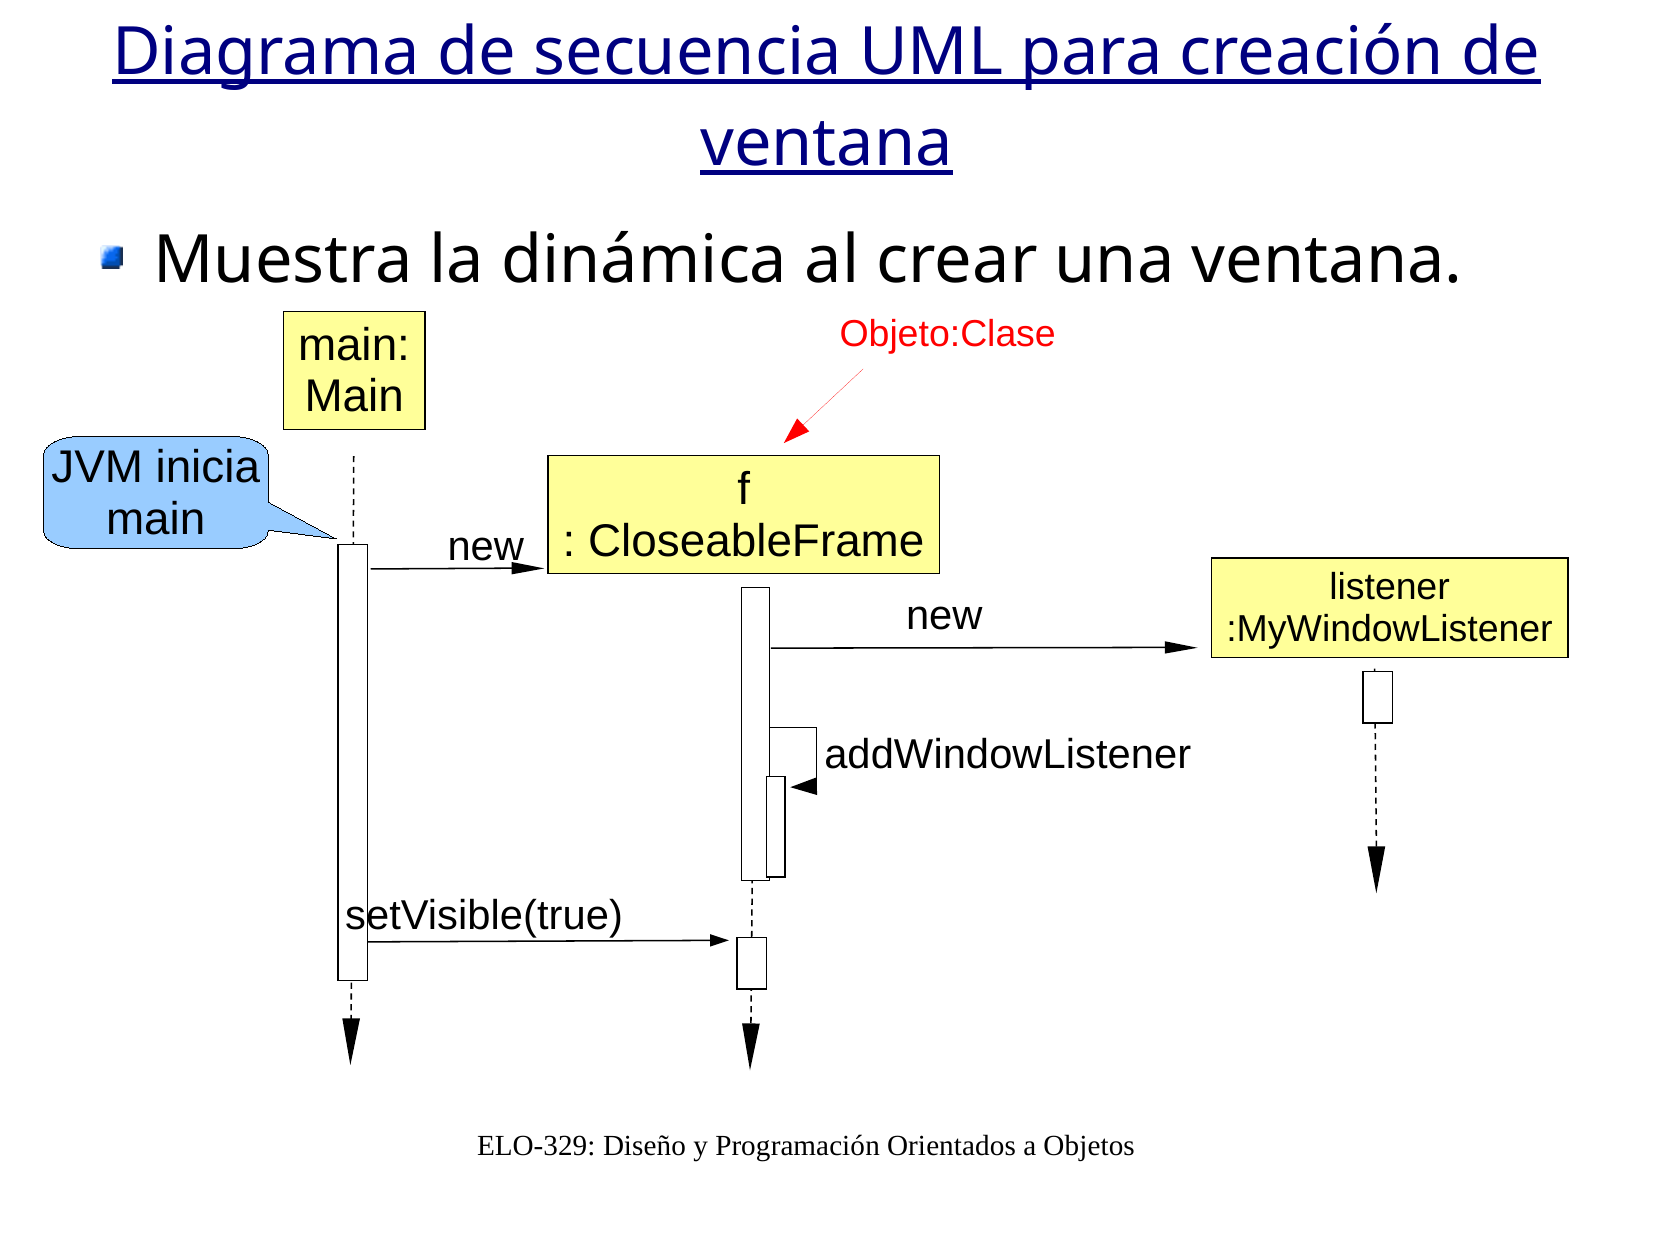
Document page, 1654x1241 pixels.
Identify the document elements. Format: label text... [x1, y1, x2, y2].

text_box setVisible(true) [330, 884, 639, 947]
text_box [338, 947, 368, 981]
text_box addWindowListener [809, 728, 816, 779]
text_box [736, 937, 767, 990]
text_box addWindowListener [809, 723, 1207, 786]
title Diagrama de secuencia UML para creación de ventana [82, 19, 1571, 168]
text_box main: Main [283, 311, 426, 430]
text_box [338, 544, 368, 884]
text_box [741, 587, 786, 881]
text_box listener :MyWindowListener [1211, 558, 1568, 658]
text_box [1362, 671, 1393, 724]
text_box Objeto:Clase [824, 304, 1117, 367]
text_box new [432, 515, 551, 578]
text_box f : CloseableFrame [547, 455, 940, 574]
text_box new [891, 584, 998, 647]
list Muestra la dinámica al crear una ventana. [82, 185, 1571, 369]
text_box JVM inicia main [43, 436, 337, 549]
